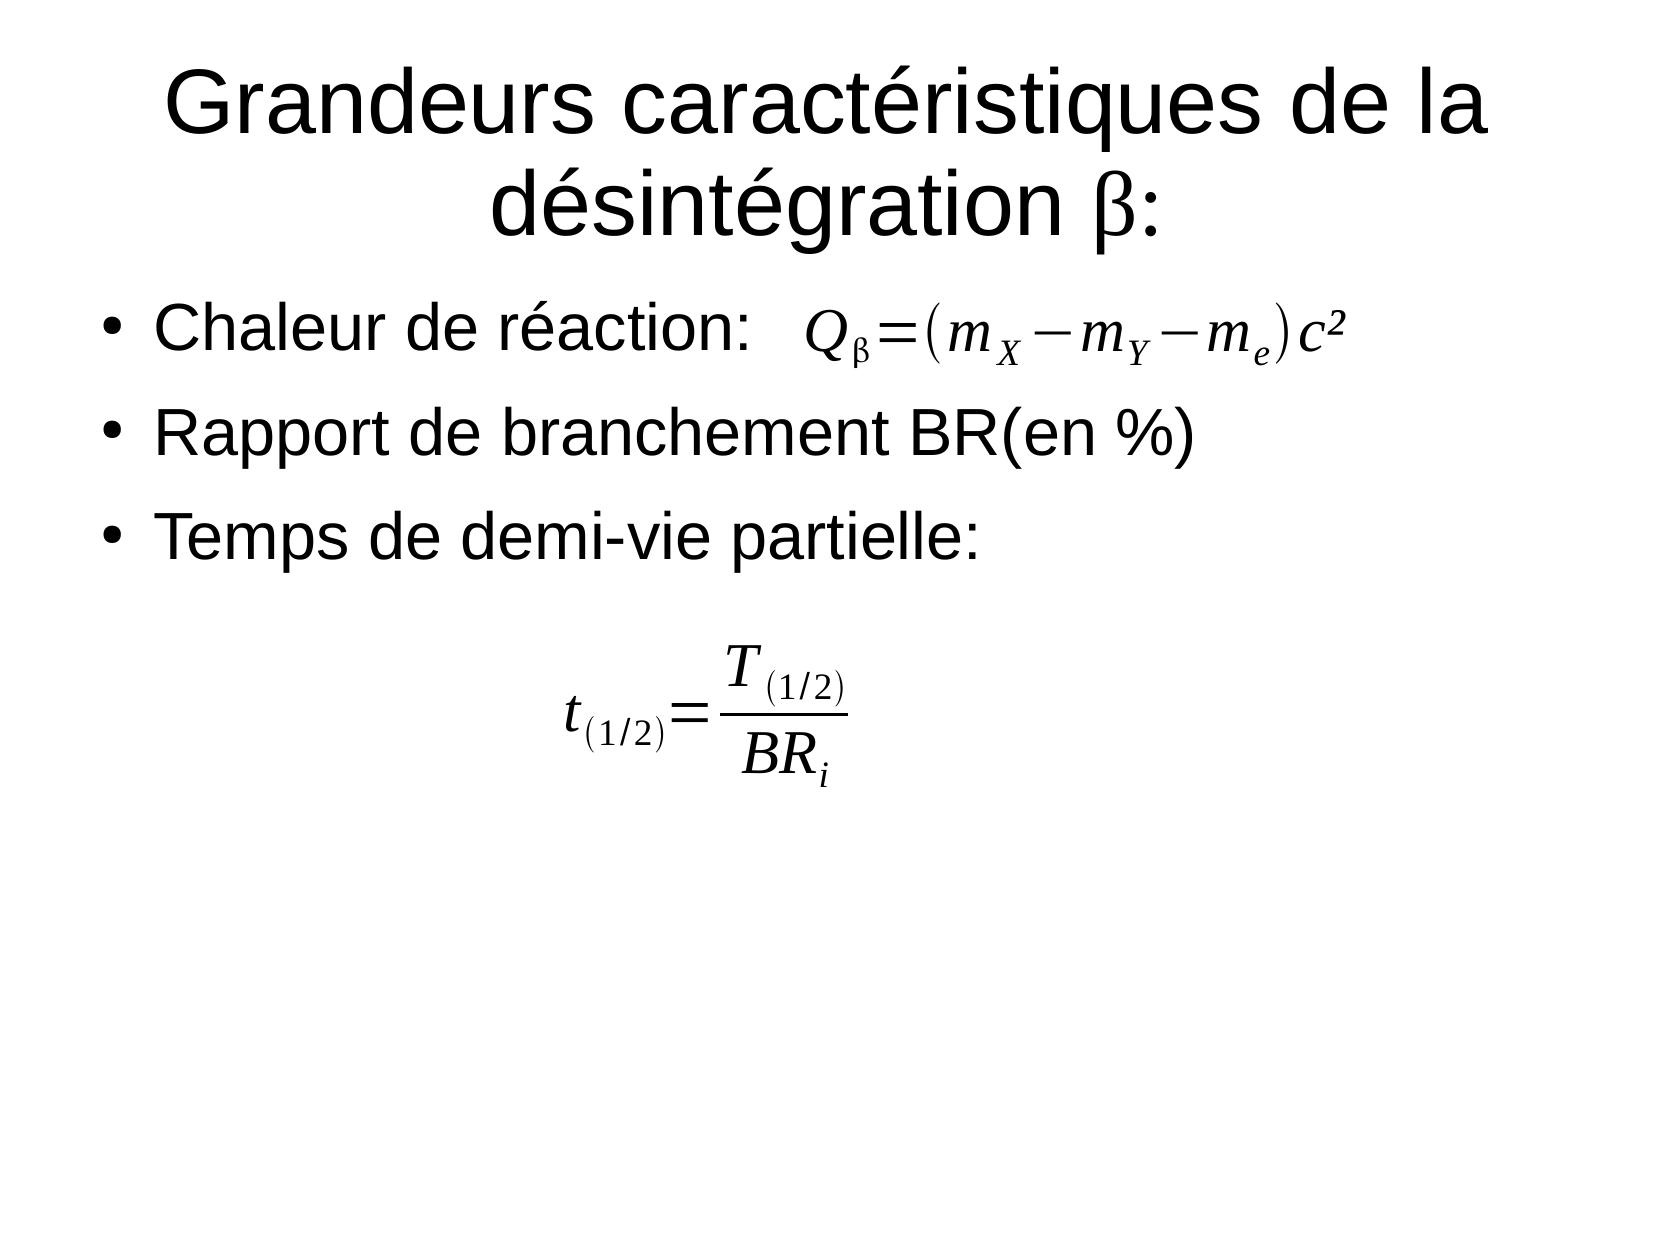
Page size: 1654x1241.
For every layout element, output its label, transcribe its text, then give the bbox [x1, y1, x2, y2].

title Grandeurs caractéristiques de la désintégration β: [82, 49, 1571, 257]
list Chaleur de réaction: Rapport de branchement BR(en %) Temps de demi-vie partielle: [82, 290, 1571, 1109]
chart [797, 295, 1352, 375]
chart [557, 629, 857, 798]
